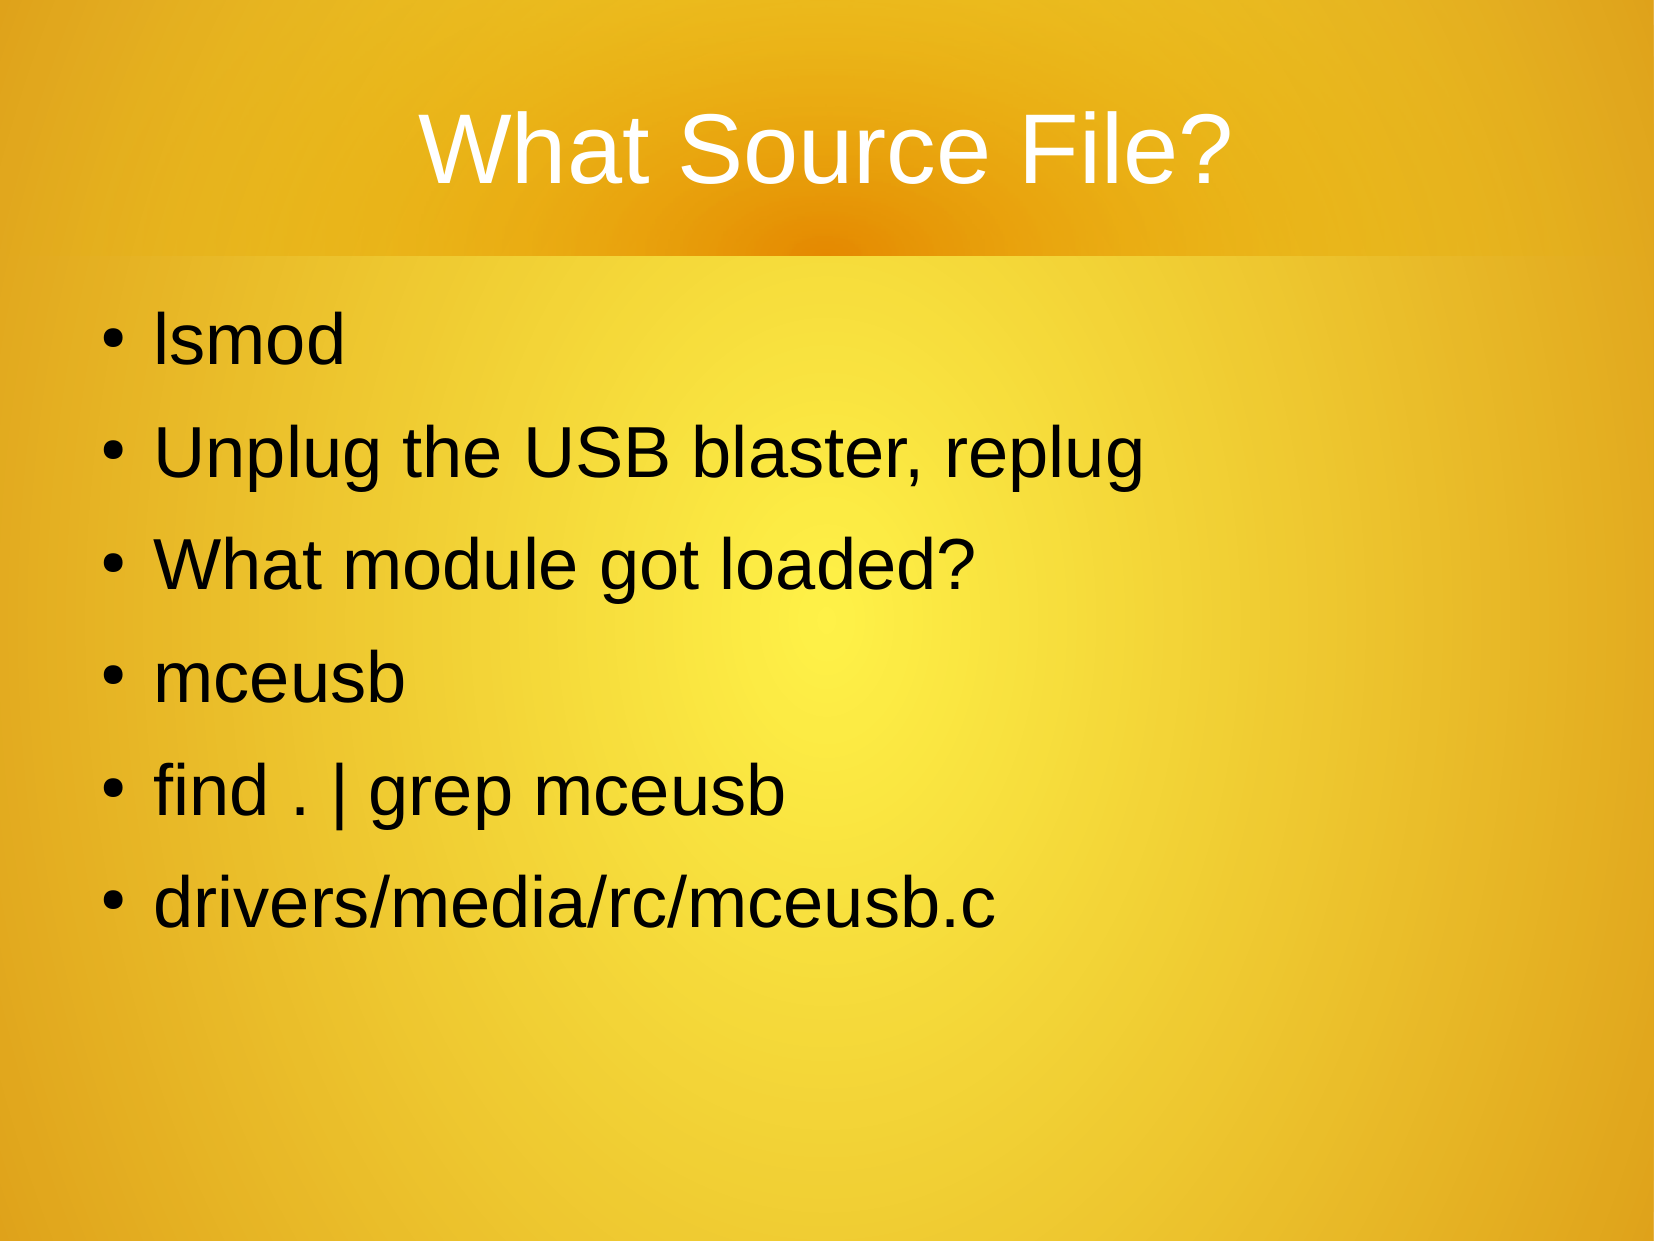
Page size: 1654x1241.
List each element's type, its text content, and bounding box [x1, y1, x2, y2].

title What Source File? [82, 47, 1571, 252]
list lsmod Unplug the USB blaster, replug What module got loaded? mceusb find . | grep mceusb drivers/media/rc/mceusb.c [82, 299, 1571, 1019]
